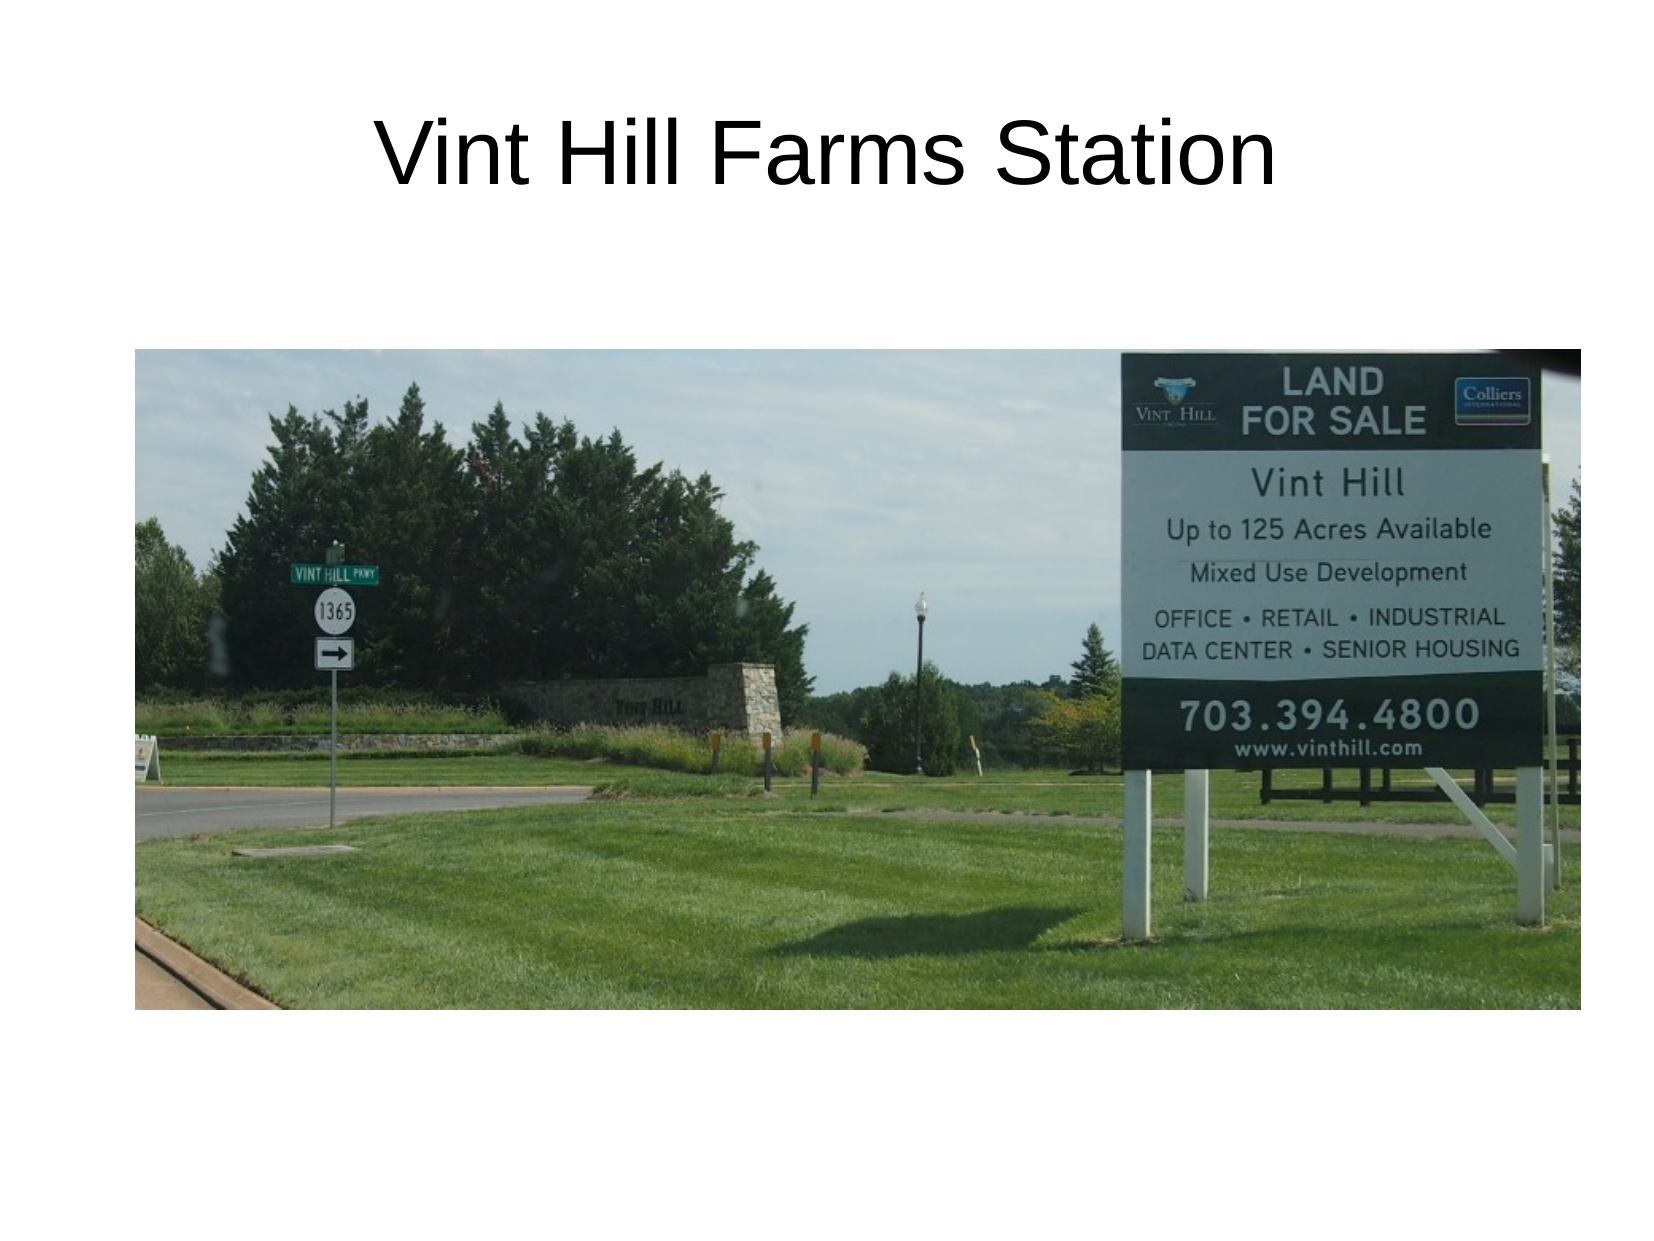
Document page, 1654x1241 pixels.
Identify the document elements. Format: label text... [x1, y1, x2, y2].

title Vint Hill Farms Station [82, 49, 1571, 257]
picture [135, 349, 1581, 1010]
